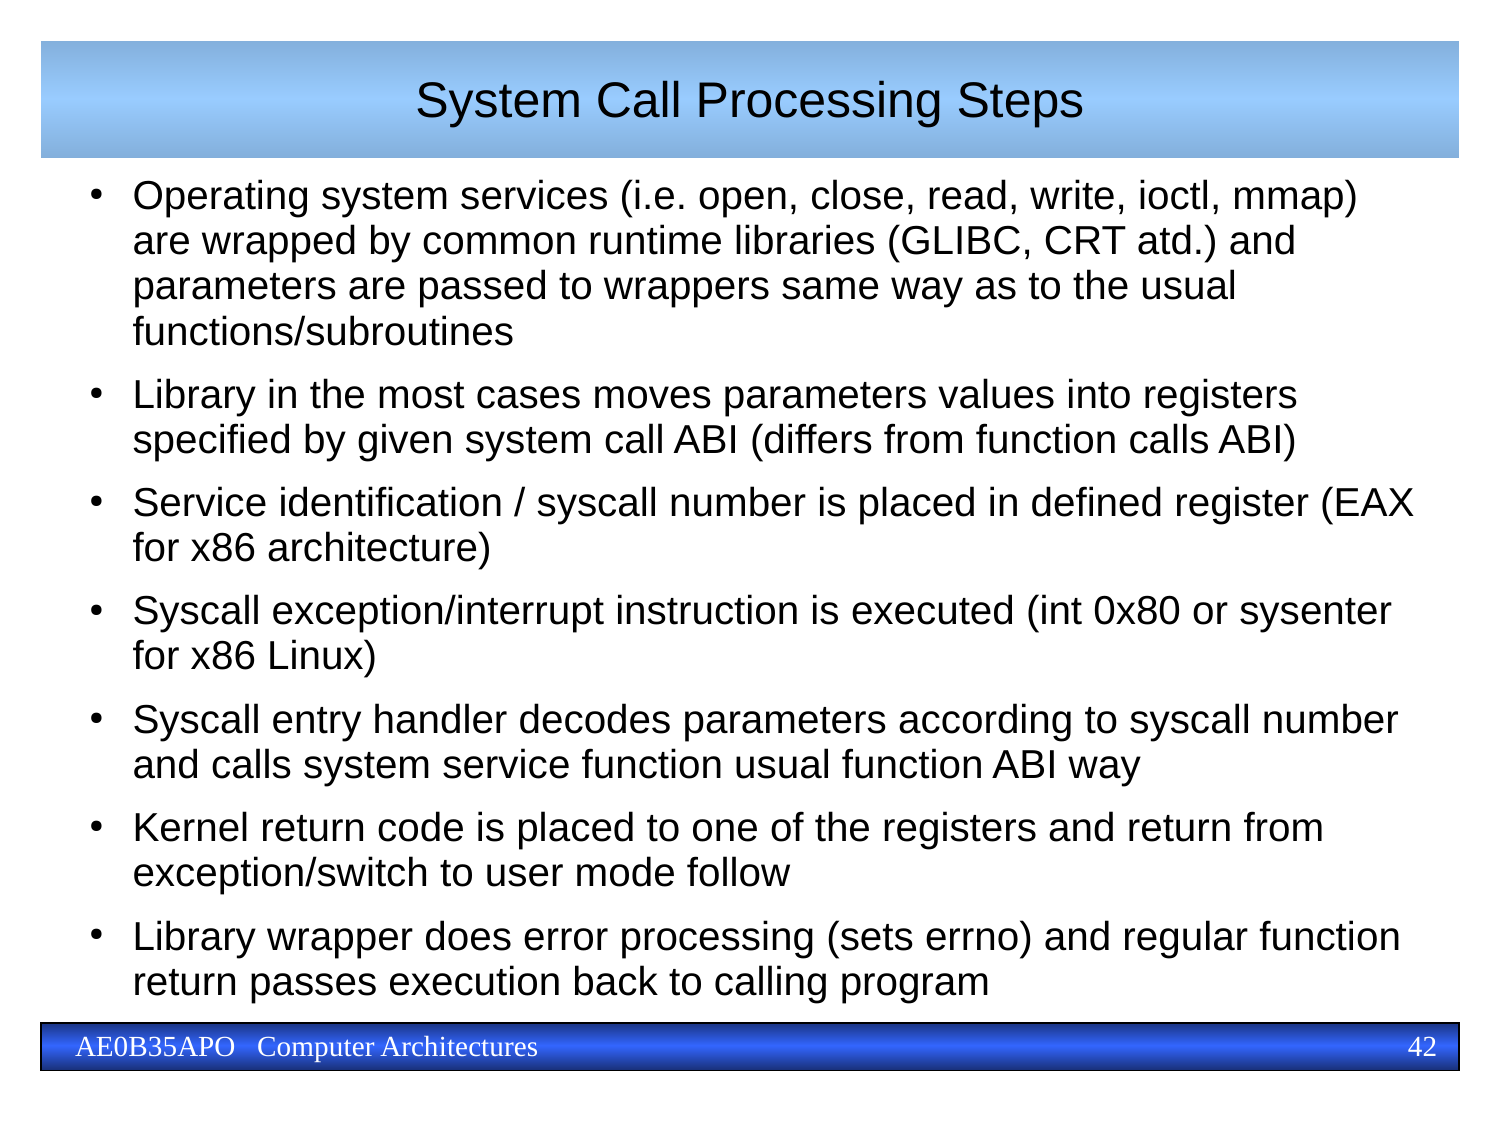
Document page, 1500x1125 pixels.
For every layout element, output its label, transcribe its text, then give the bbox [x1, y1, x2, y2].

title System Call Processing Steps [41, 41, 1459, 158]
list Operating system services (i.e. open, close, read, write, ioctl, mmap) are wrapped by common runtime libraries (GLIBC, CRT atd.) and parameters are passed to wrappers same way as to the usual functions/subroutines Library in the most cases moves parameters values into registers specified by given system call ABI (differs from function calls ABI) Service identification / syscall number is placed in defined register (EAX for x86 architecture) Syscall exception/interrupt instruction is executed (int 0x80 or sysenter for x86 Linux) Syscall entry handler decodes parameters according to syscall number and calls system service function usual function ABI way Kernel return code is placed to one of the registers and return from exception/switch to user mode follow Library wrapper does error processing (sets errno) and regular function return passes execution back to calling program [75, 172, 1426, 1013]
